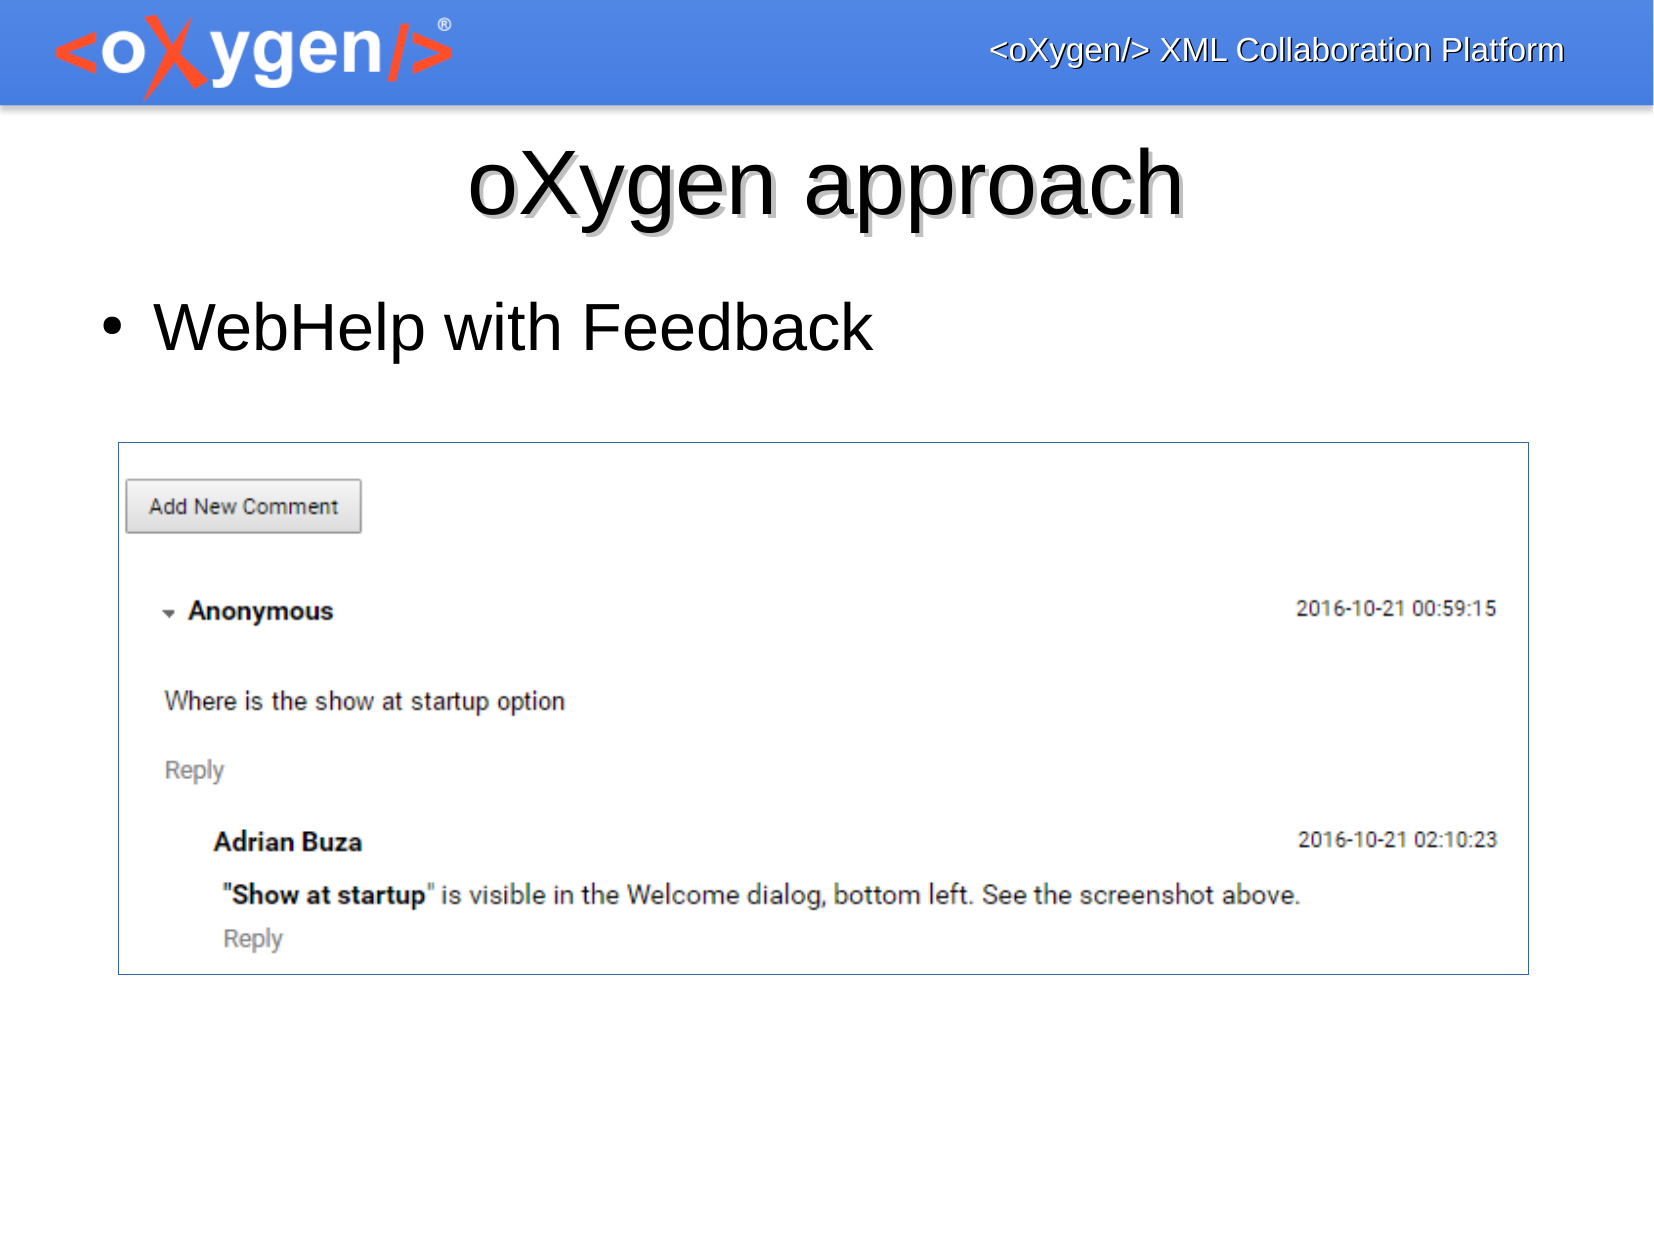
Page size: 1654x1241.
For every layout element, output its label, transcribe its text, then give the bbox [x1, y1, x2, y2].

picture [118, 442, 1529, 975]
picture [0, 0, 1654, 119]
title oXygen approach [82, 78, 1571, 287]
list WebHelp with Feedback [82, 290, 1571, 1010]
